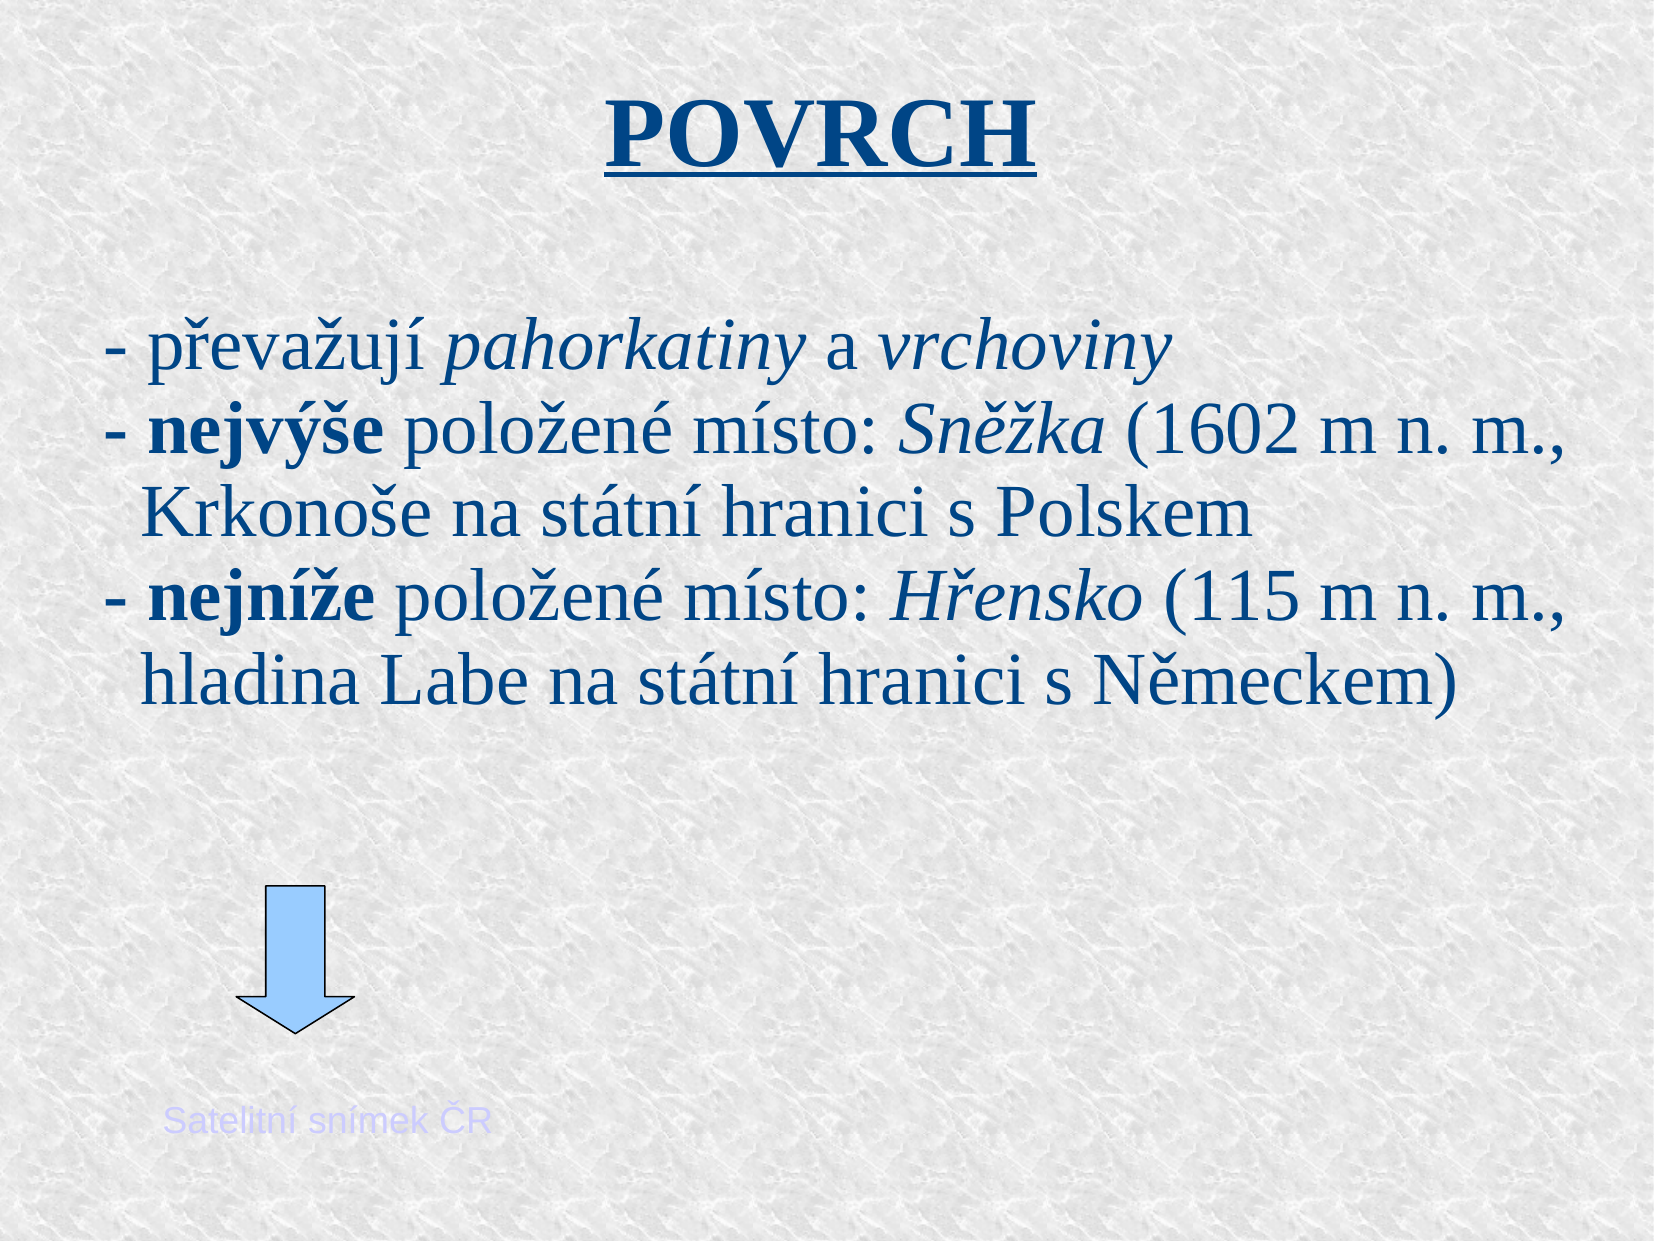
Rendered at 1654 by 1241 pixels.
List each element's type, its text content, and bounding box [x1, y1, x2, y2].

text_box - převažují pahorkatiny a vrchoviny - nejvýše položené místo: Sněžka (1602 m n. m., Krkonoše na státní hranici s Polskem - nejníže položené místo: Hřensko (115 m n. m., hladina Labe na státní hranici s Německem) [88, 295, 1595, 729]
text_box [236, 885, 355, 1034]
title POVRCH [77, 29, 1565, 237]
text_box Satelitní snímek ČR [147, 1092, 561, 1181]
picture [0, 0, 1654, 1241]
